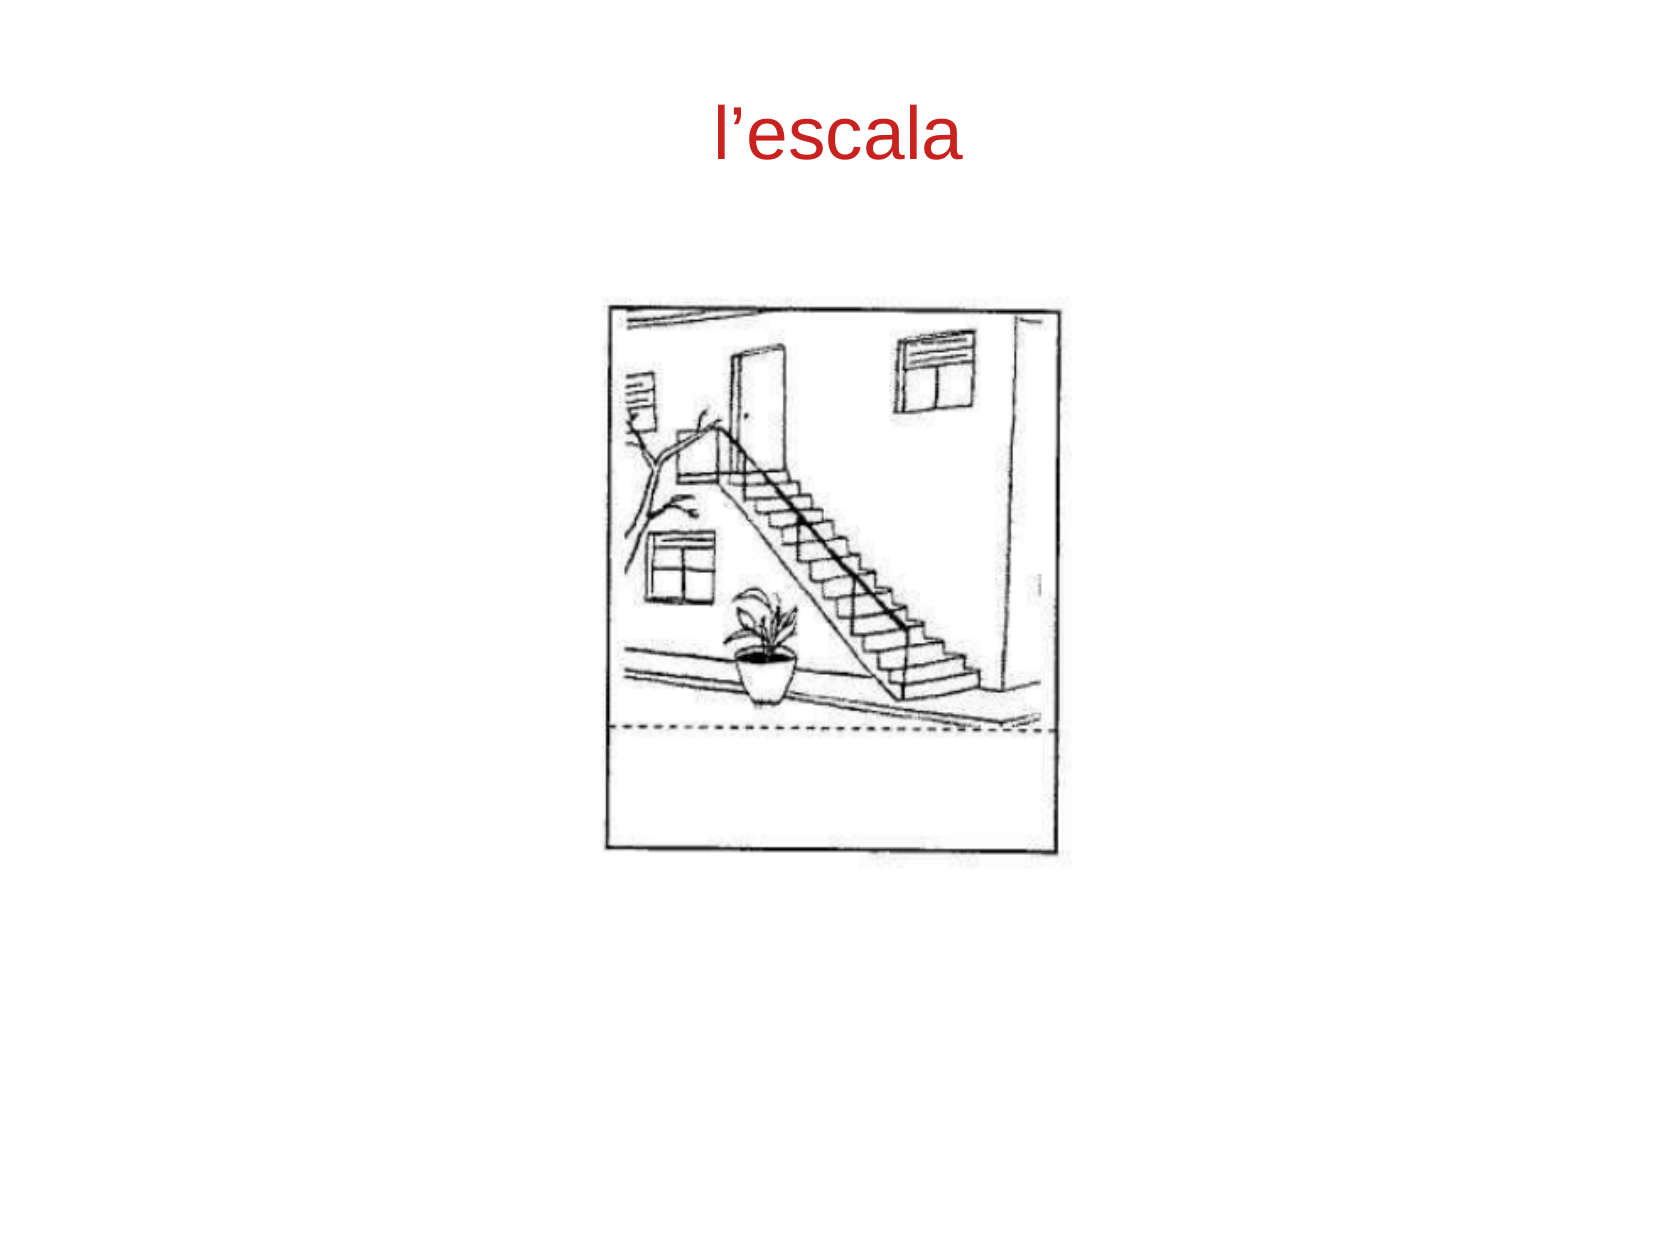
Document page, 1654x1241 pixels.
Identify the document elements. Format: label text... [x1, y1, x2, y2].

text_box l’escala [389, 59, 1288, 201]
picture [581, 291, 1094, 873]
